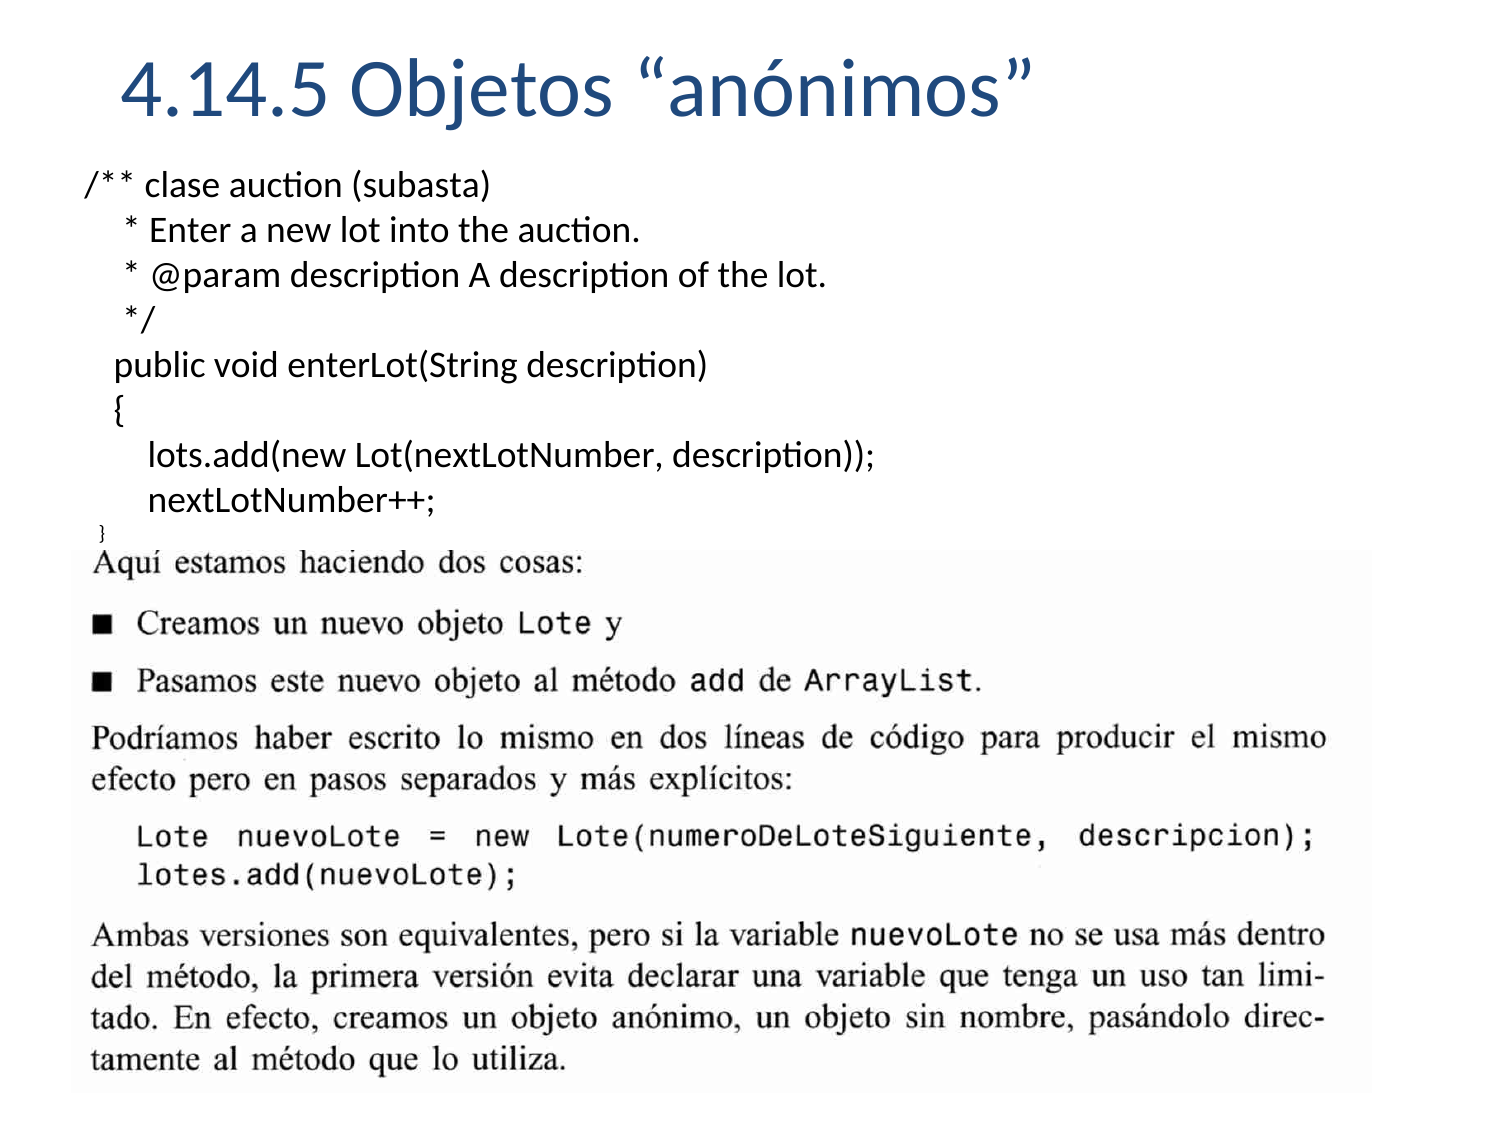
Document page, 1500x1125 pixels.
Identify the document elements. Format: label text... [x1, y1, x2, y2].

title 4.14.5 Objetos “anónimos” [40, 30, 1117, 135]
picture [71, 550, 1372, 1093]
text_box /** clase auction (subasta) * Enter a new lot into the auction. * @param description A description of the lot. */ public void enterLot(String description) { lots.add(new Lot(nextLotNumber, description)); nextLotNumber++; } [64, 152, 1093, 553]
